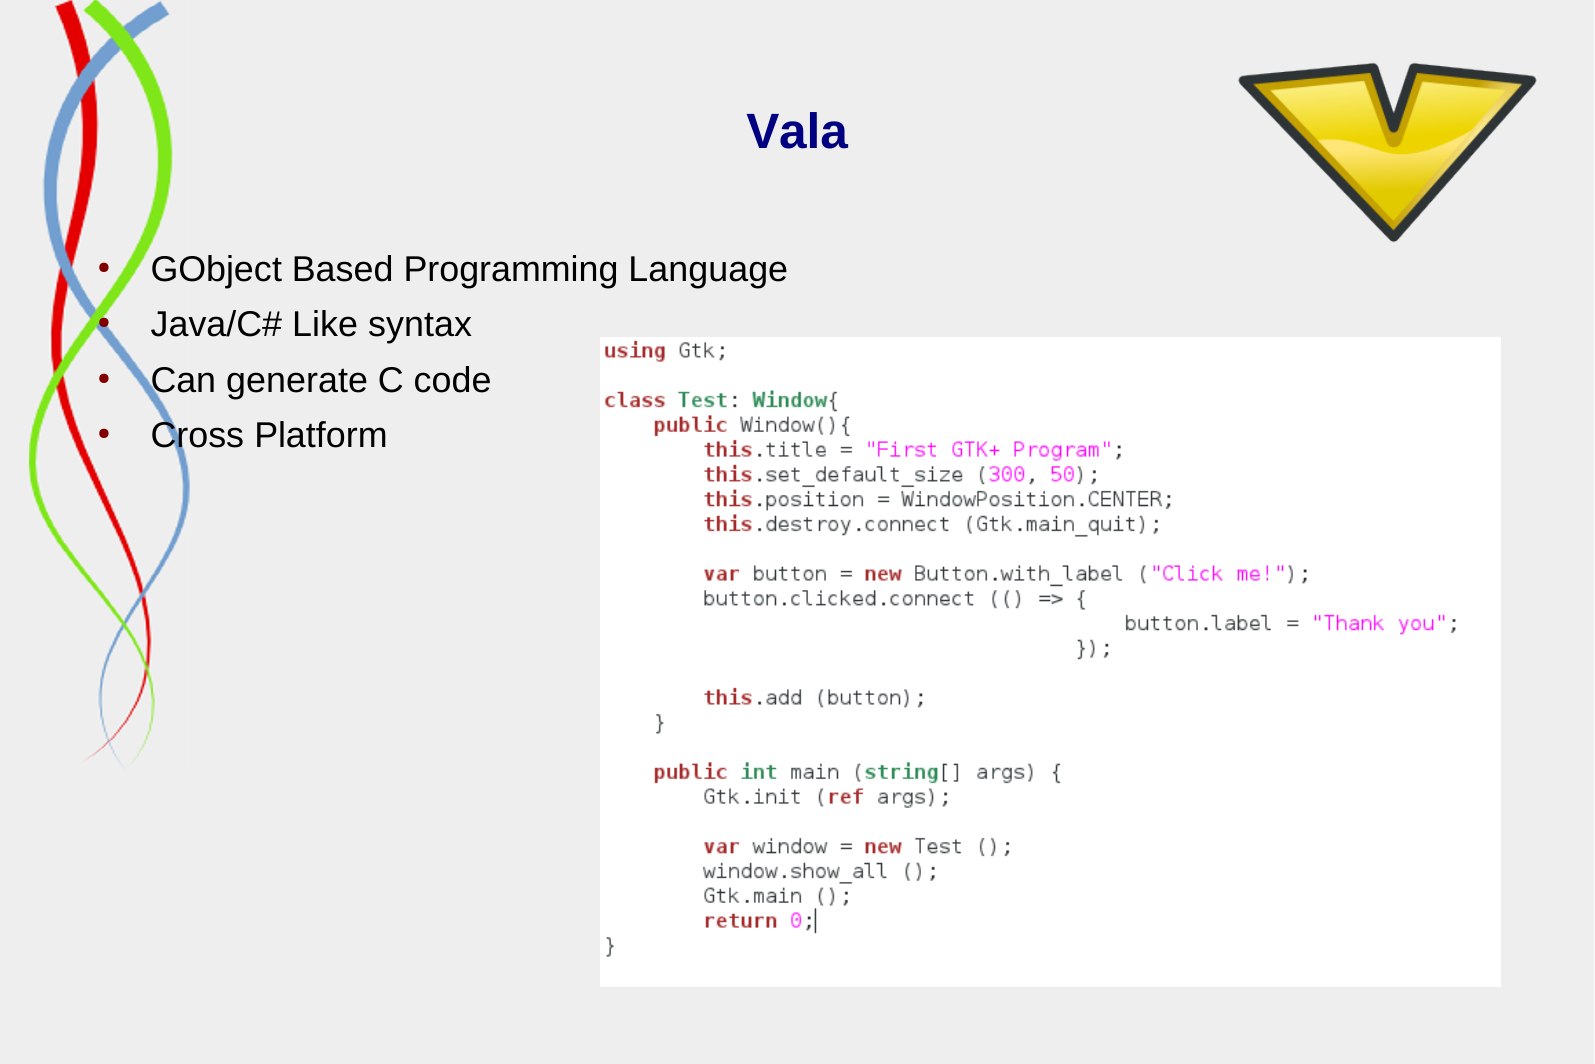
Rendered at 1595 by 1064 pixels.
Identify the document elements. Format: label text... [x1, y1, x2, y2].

list GObject Based Programming Language Java/C# Like syntax Can generate C code Cross Platform [79, 248, 1515, 951]
title Vala [79, 42, 1237, 220]
picture [0, 0, 1595, 1064]
